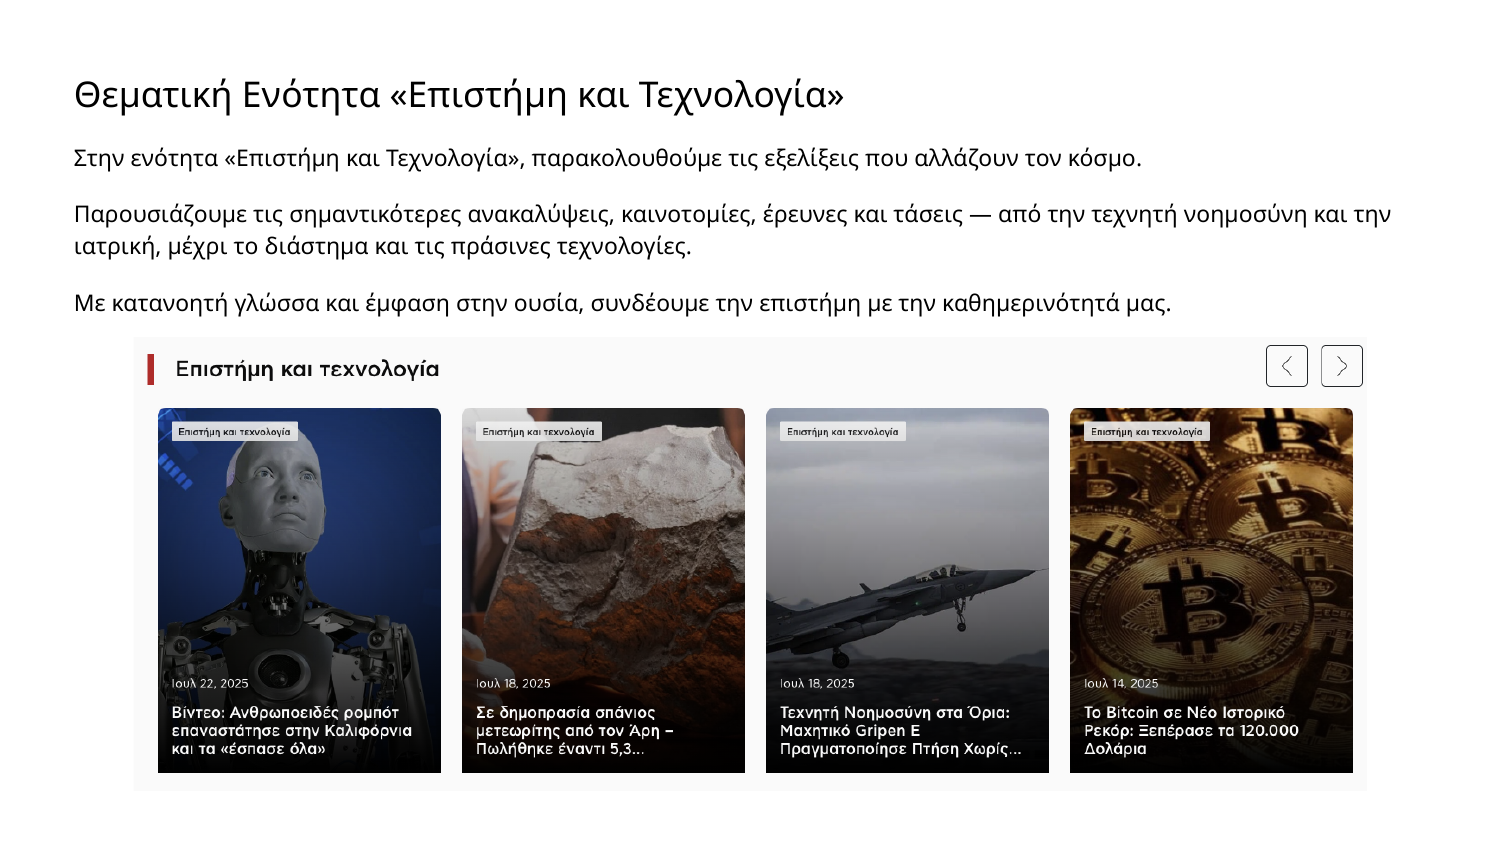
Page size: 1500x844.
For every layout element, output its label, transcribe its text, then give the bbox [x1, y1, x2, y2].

picture [133, 337, 1367, 791]
text_box Θεματική Ενότητα «Επιστήμη και Τεχνολογία» Στην ενότητα «Επιστήμη και Τεχνολογία», παρακολουθούμε τις εξελίξεις που αλλάζουν τον κόσμο. Παρουσιάζουμε τις σημαντικότερες ανακαλύψεις, καινοτομίες, έρευνες και τάσεις — από την τεχνητή νοημοσύνη και την ιατρική, μέχρι το διάστημα και τις πράσινες τεχνολογίες. Με κατανοητή γλώσσα και έμφαση στην ουσία, συνδέουμε την επιστήμη με την καθημερινότητά μας. [58, 50, 1442, 331]
